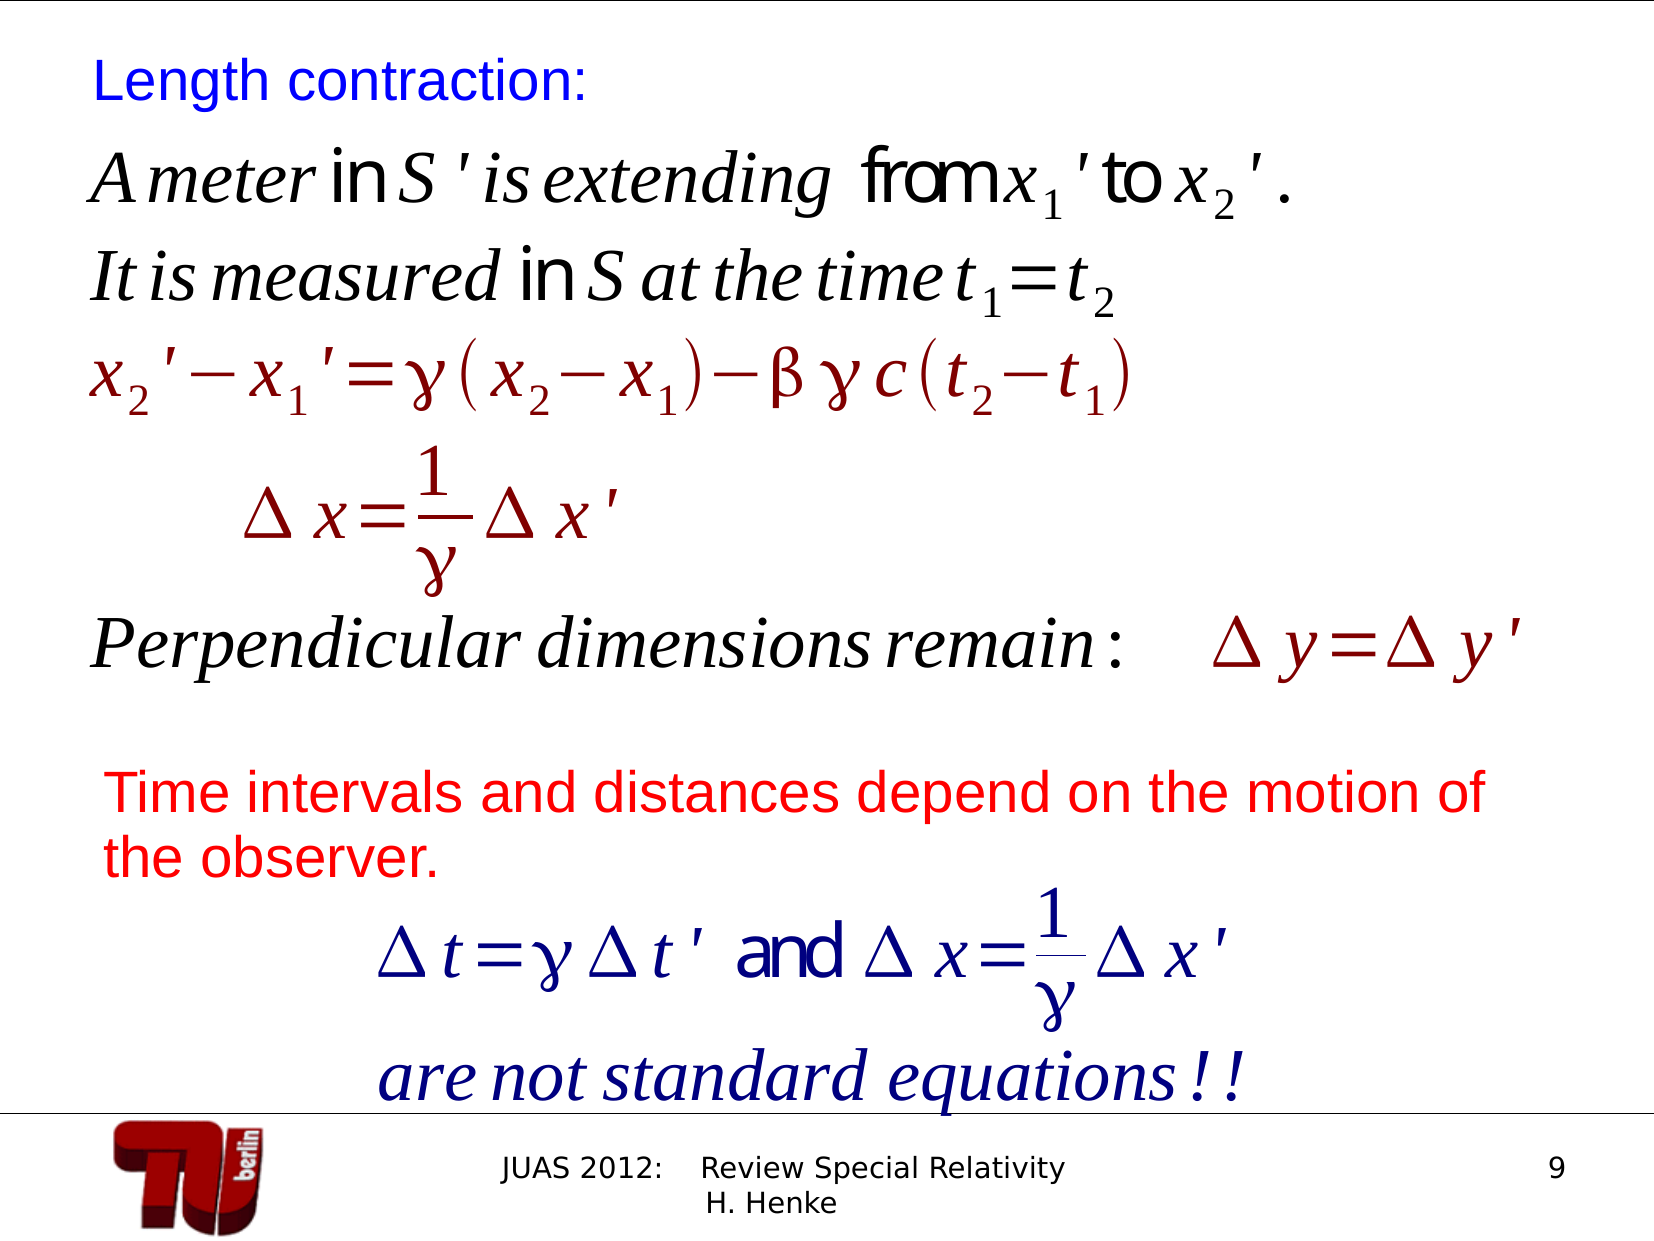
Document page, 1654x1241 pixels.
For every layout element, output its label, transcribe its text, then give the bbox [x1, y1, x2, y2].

chart [370, 870, 1254, 1116]
chart [77, 135, 1526, 691]
text_box Time intervals and distances depend on the motion of the observer. [88, 752, 1506, 897]
picture [112, 1119, 265, 1238]
text_box Length contraction: [77, 40, 687, 121]
